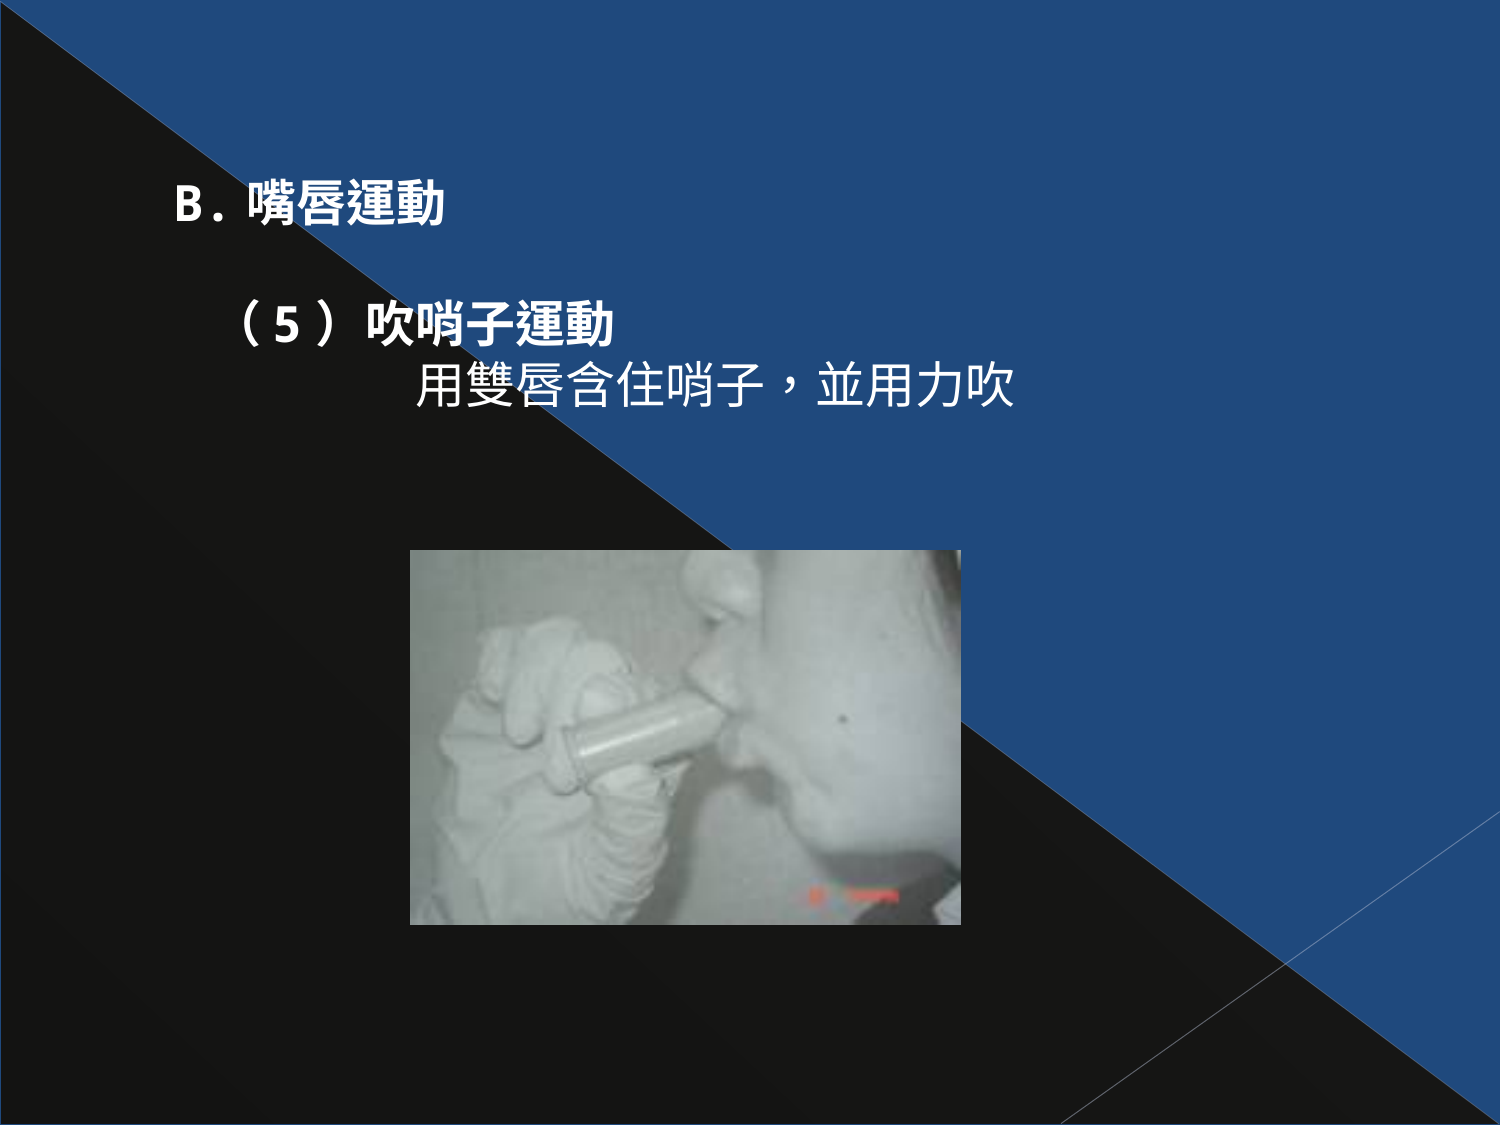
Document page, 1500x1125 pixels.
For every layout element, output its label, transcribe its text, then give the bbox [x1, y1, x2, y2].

picture [410, 550, 961, 925]
list B.嘴唇運動 （5）吹哨子運動 用雙唇含住哨子，並用力吹 [75, 175, 1426, 458]
